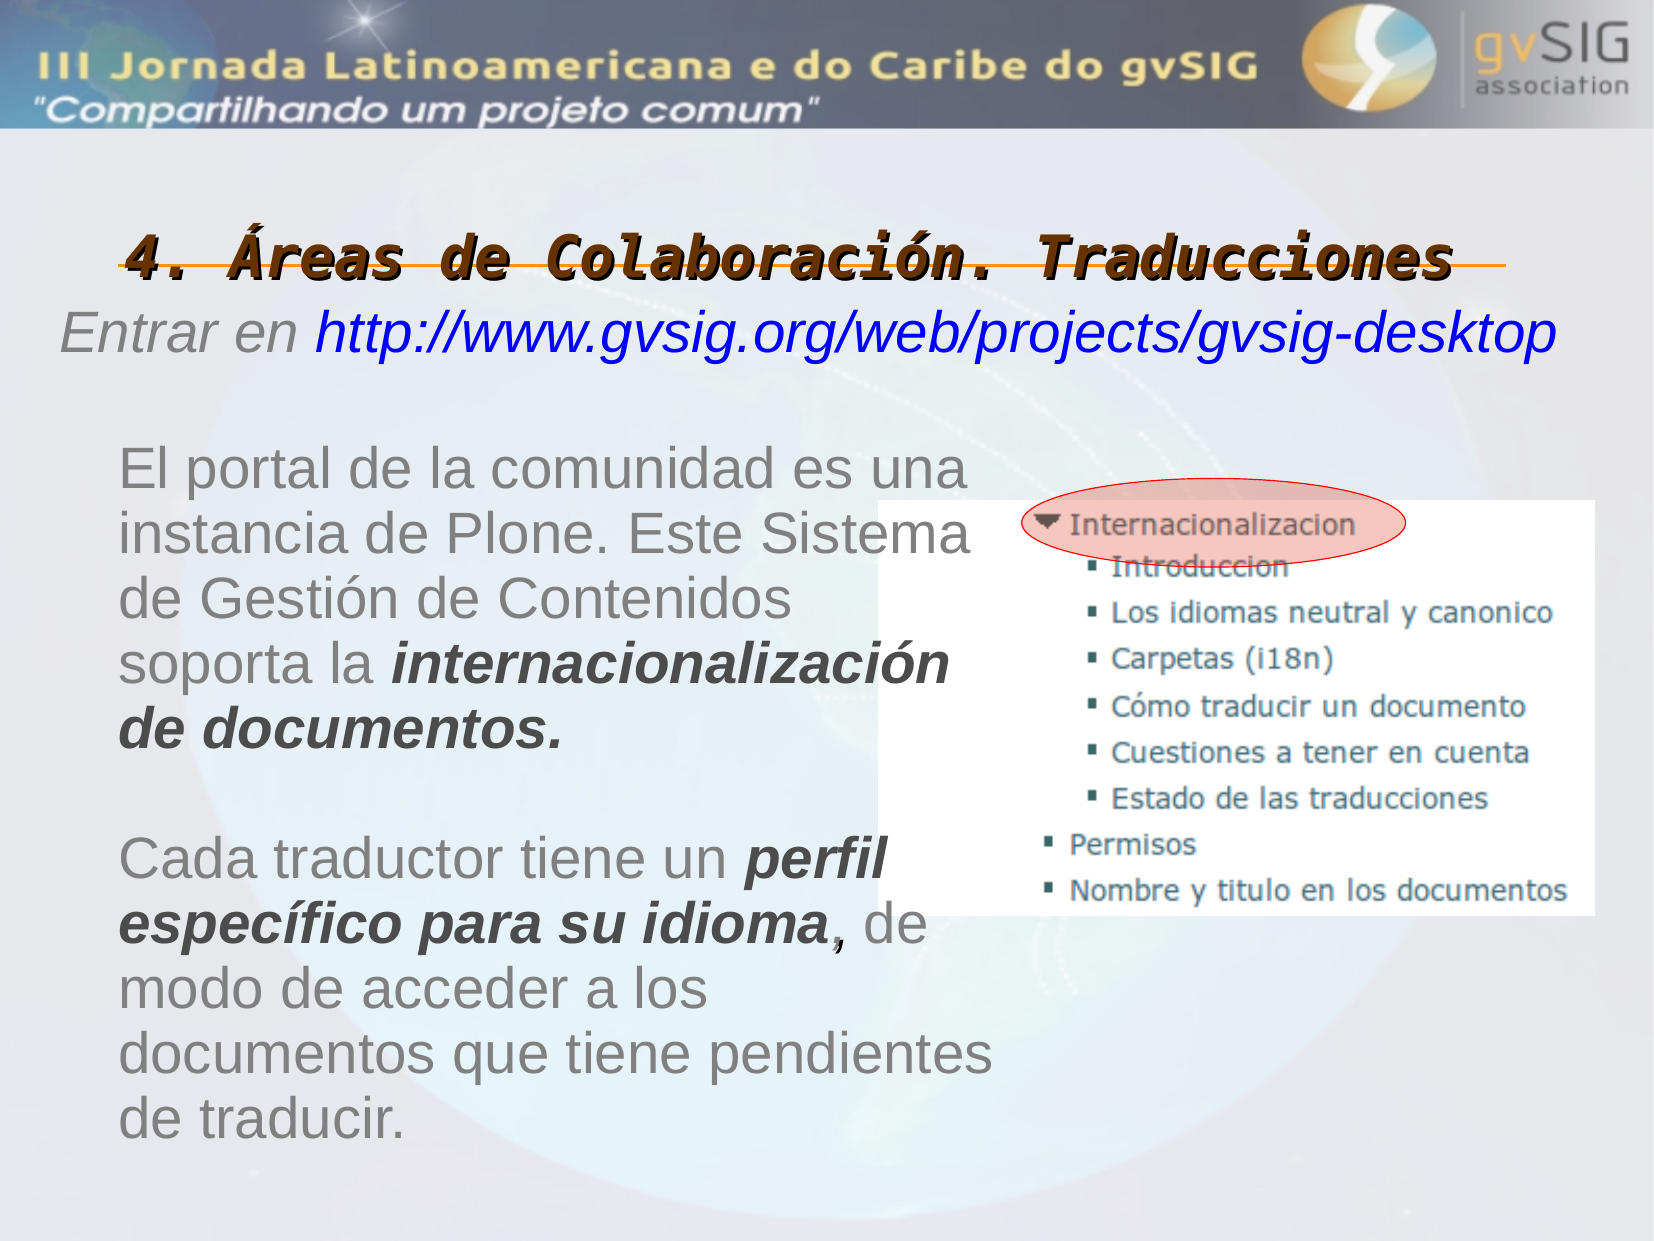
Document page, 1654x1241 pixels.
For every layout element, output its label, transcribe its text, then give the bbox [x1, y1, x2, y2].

title Cada traductor tiene un perfil específico para su idioma, de modo de acceder a los documentos que tiene pendientes de traducir. [118, 824, 1004, 1152]
text_box [1021, 478, 1406, 568]
title El portal de la comunidad es una instancia de Plone. Este Sistema de Gestión de Contenidos soporta la internacionalización de documentos. [118, 435, 975, 762]
picture [0, 0, 1654, 1241]
title Entrar en http://www.gvsig.org/web/projects/gvsig-desktop [59, 288, 1595, 377]
text_box 4. Áreas de Colaboración. Traducciones [109, 182, 1536, 266]
